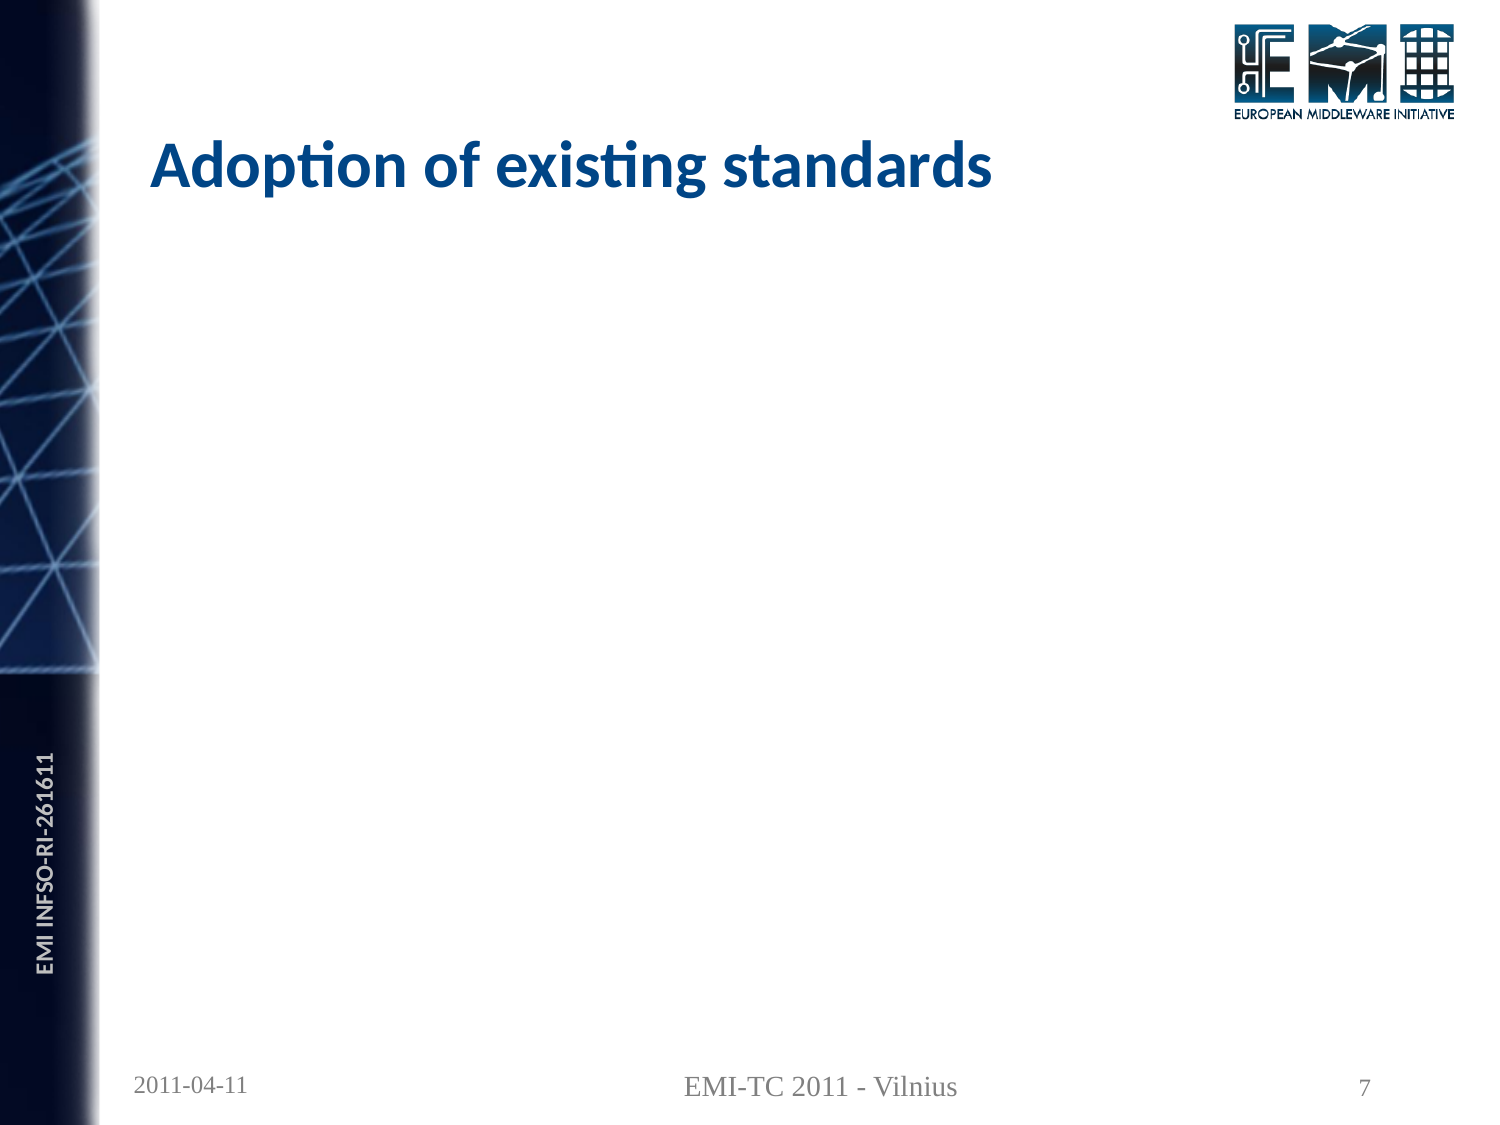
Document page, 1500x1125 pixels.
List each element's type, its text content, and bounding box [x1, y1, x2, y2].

title Adoption of existing standards [150, 115, 1500, 207]
picture [1185, 8, 1500, 115]
picture [0, 0, 111, 1125]
